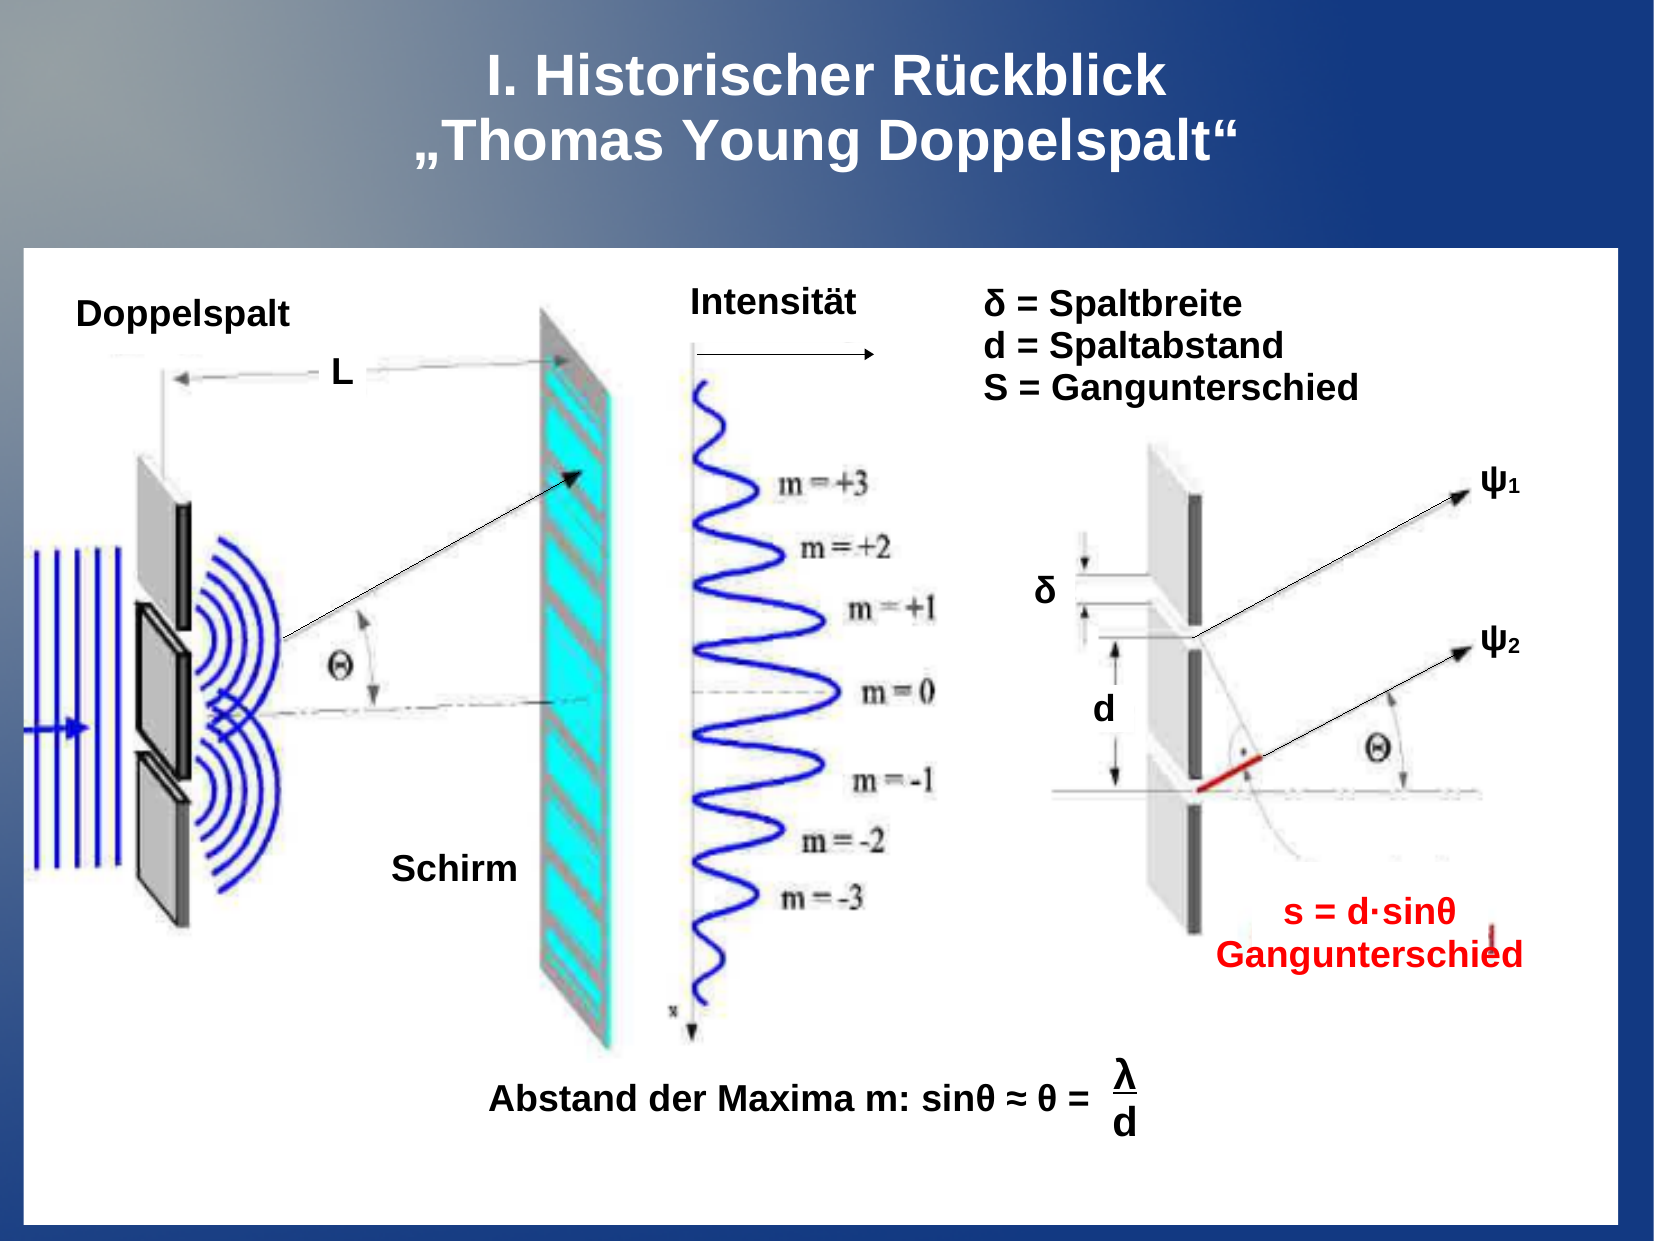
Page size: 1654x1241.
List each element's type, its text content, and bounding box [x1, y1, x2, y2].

text_box λ d [1095, 1062, 1155, 1134]
text_box λ d [1120, 1118, 1129, 1132]
text_box ψ1 [1476, 437, 1524, 520]
text_box δ [1015, 566, 1075, 615]
text_box Intensität [637, 259, 910, 343]
text_box d [1074, 685, 1134, 733]
text_box s = d·sinθ Gangunterschied [1251, 862, 1489, 1004]
text_box Abstand der Maxima m: sinθ ≈ θ = [499, 1062, 1090, 1134]
text_box Schirm [377, 826, 532, 910]
text_box Doppelspalt [47, 271, 319, 355]
text_box δ = Spaltbreite d = Spaltabstand S = Gangunterschied [968, 330, 1441, 402]
text_box ψ2 [1476, 596, 1524, 680]
text_box L [318, 342, 367, 402]
picture [0, 0, 1654, 1241]
title I. Historischer Rückblick „Thomas Young Doppelspalt“ [82, 42, 1571, 173]
